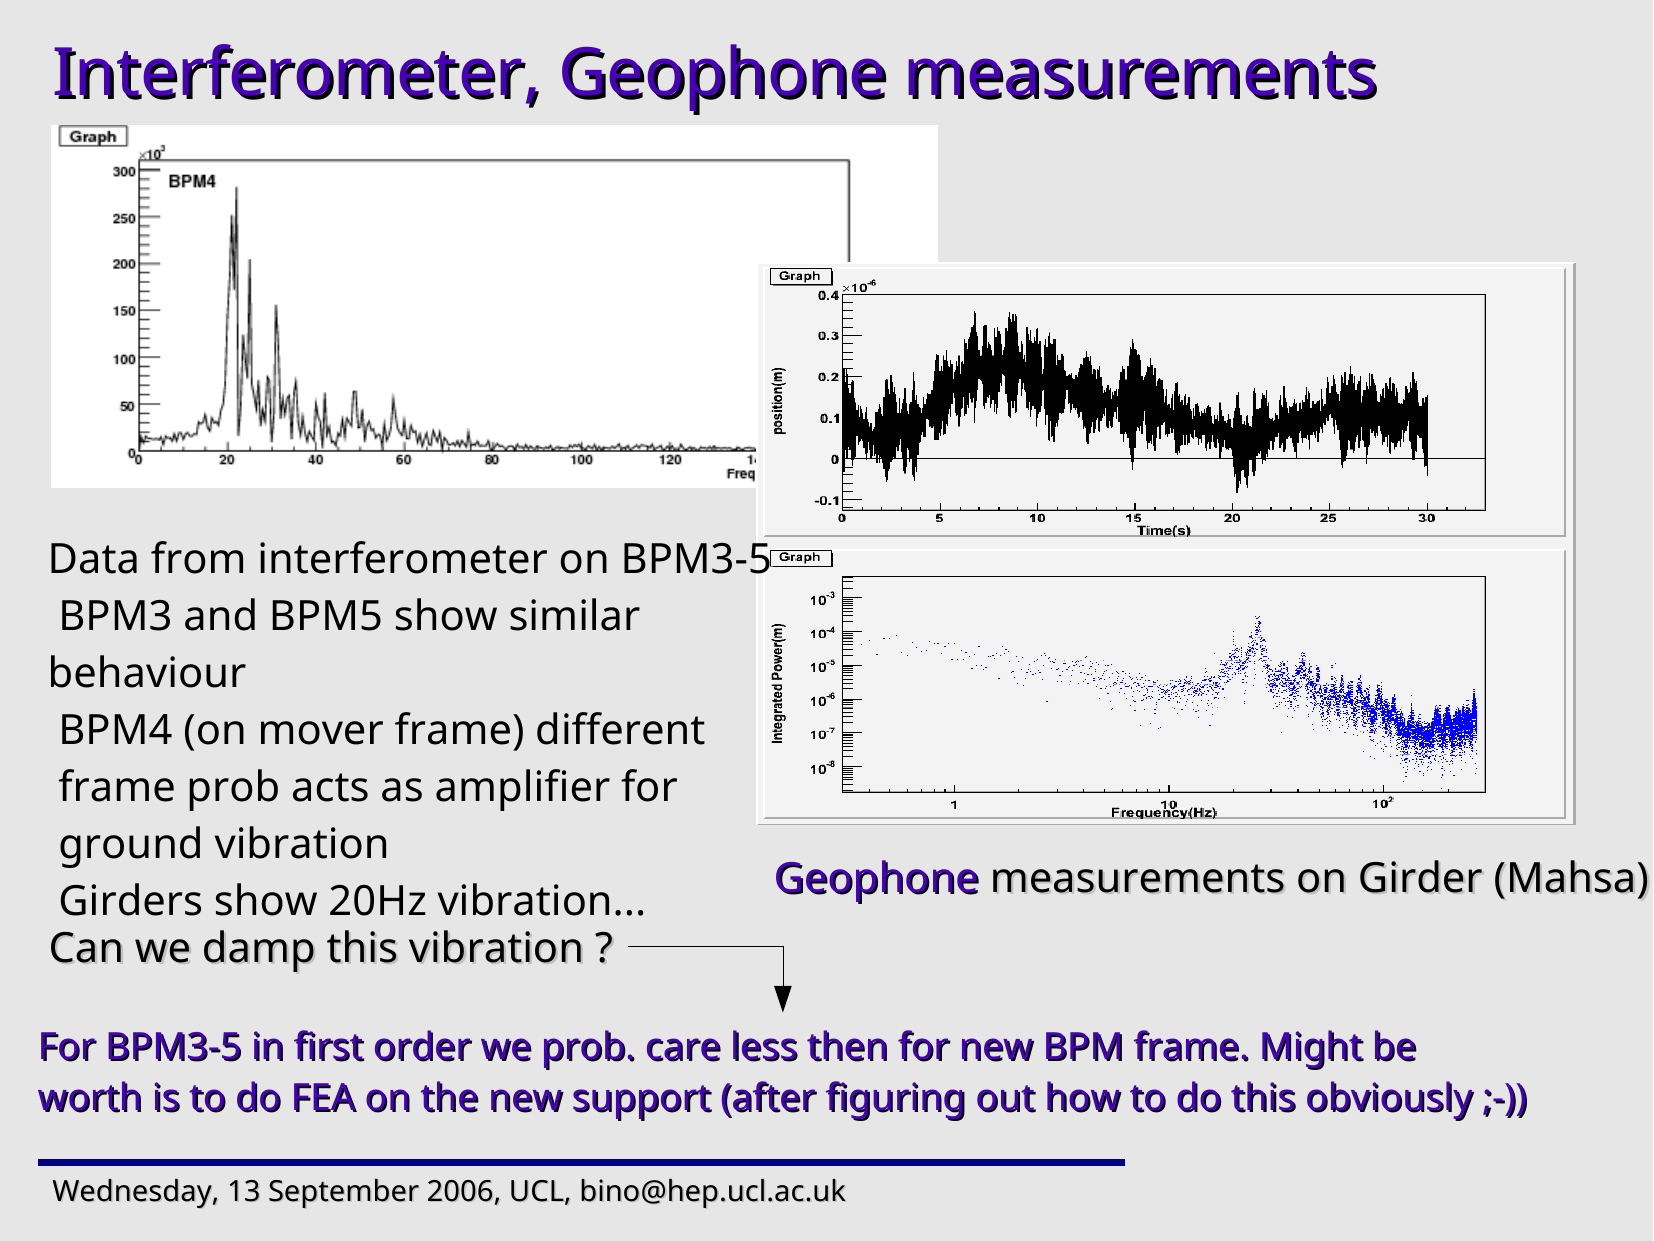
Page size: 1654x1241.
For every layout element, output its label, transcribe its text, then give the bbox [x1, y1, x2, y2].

picture [756, 558, 766, 570]
picture [51, 125, 1576, 826]
text_box Can we damp this vibration ? [33, 939, 601, 976]
text_box For BPM3-5 in first order we prob. care less then for new BPM frame. Might be worth is to do FEA on the new support (after figuring out how to do this obviously ;-)) [22, 1012, 1451, 1118]
text_box Geophone measurements on Girder (Mahsa) [758, 839, 1608, 906]
text_box Wednesday, 13 September 2006, UCL, bino@hep.ucl.ac.uk [37, 1162, 901, 1213]
text_box Interferometer, Geophone measurements [37, 17, 1613, 113]
text_box Data from interferometer on BPM3-5 BPM3 and BPM5 show similar behaviour BPM4 (on mover frame) different frame prob acts as amplifier for ground vibration Girders show 20Hz vibration... [32, 521, 740, 939]
